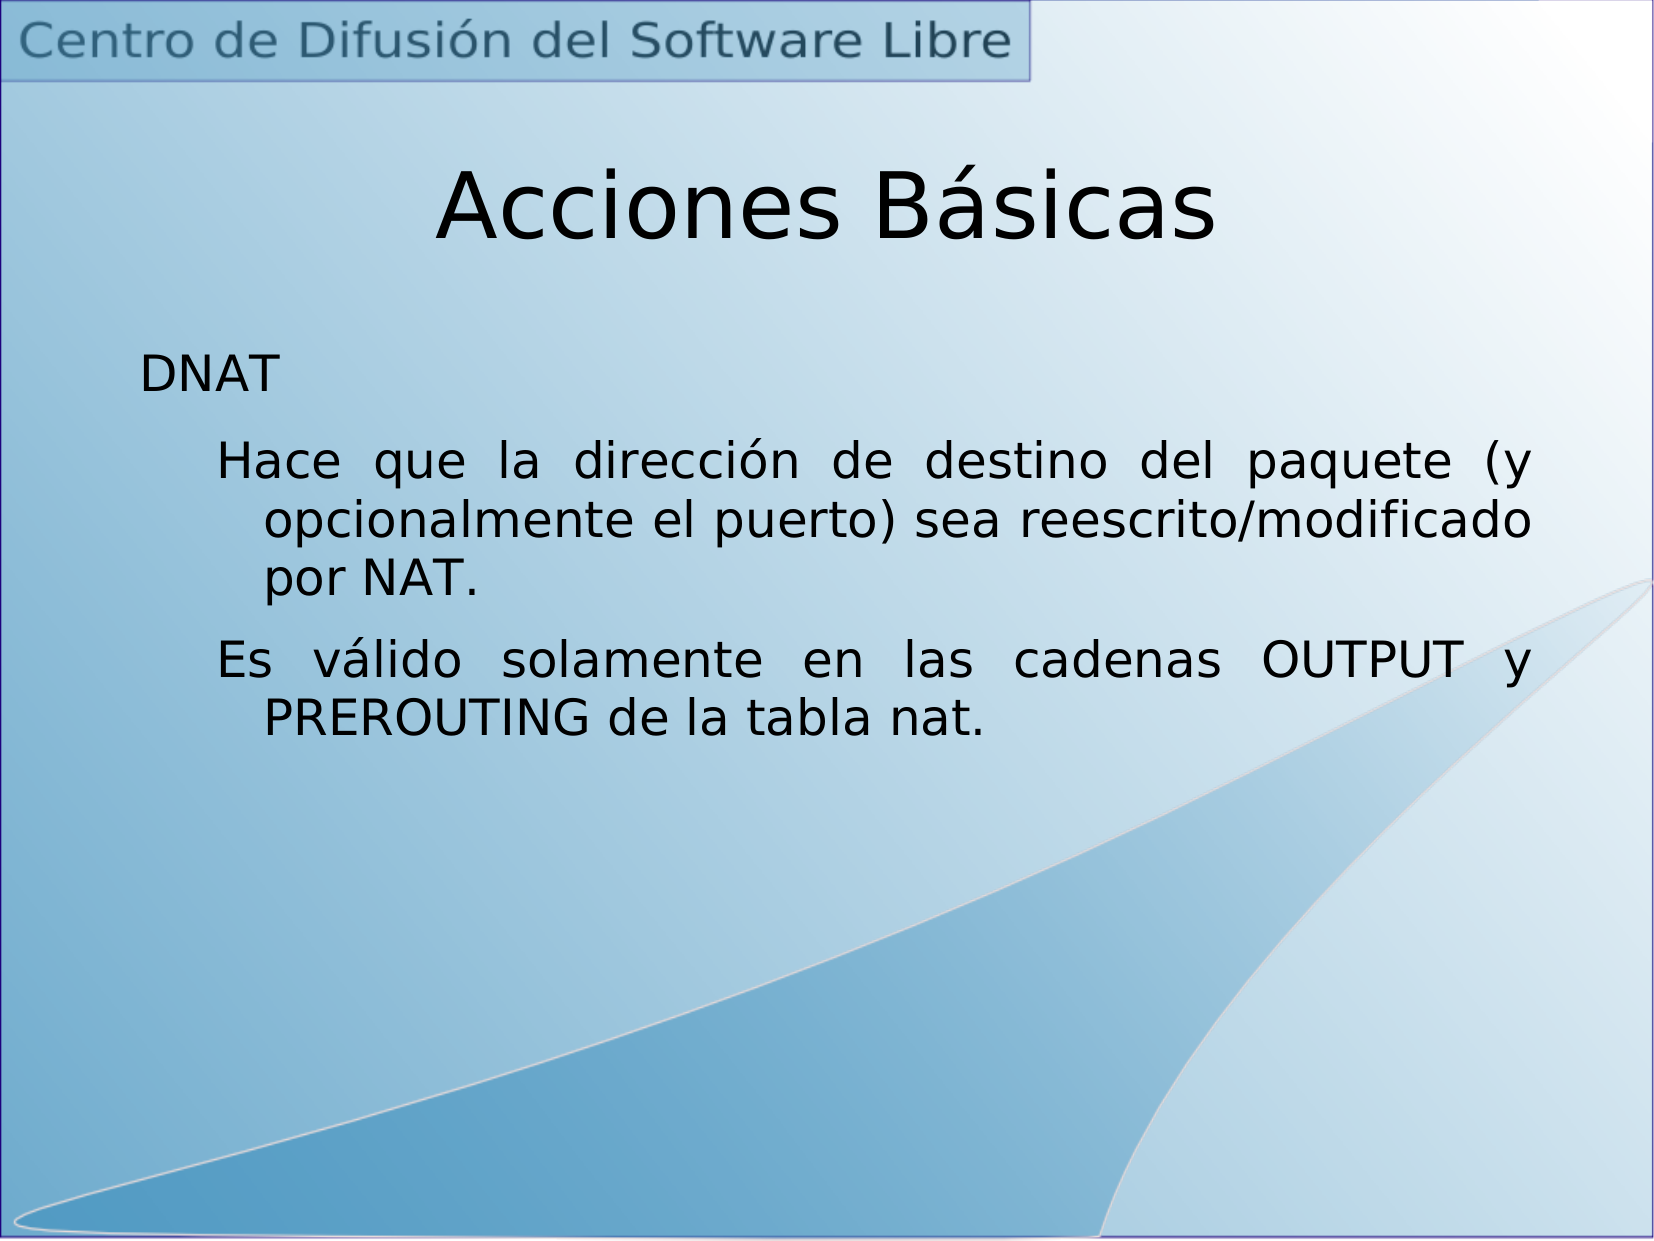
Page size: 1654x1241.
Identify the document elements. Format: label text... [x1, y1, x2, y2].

title Acciones Básicas [121, 102, 1534, 311]
list DNAT Hace que la dirección de destino del paquete (y opcionalmente el puerto) sea reescrito/modificado por NAT. Es válido solamente en las cadenas OUTPUT y PREROUTING de la tabla nat. [121, 344, 1534, 1127]
picture [0, 0, 1654, 1241]
